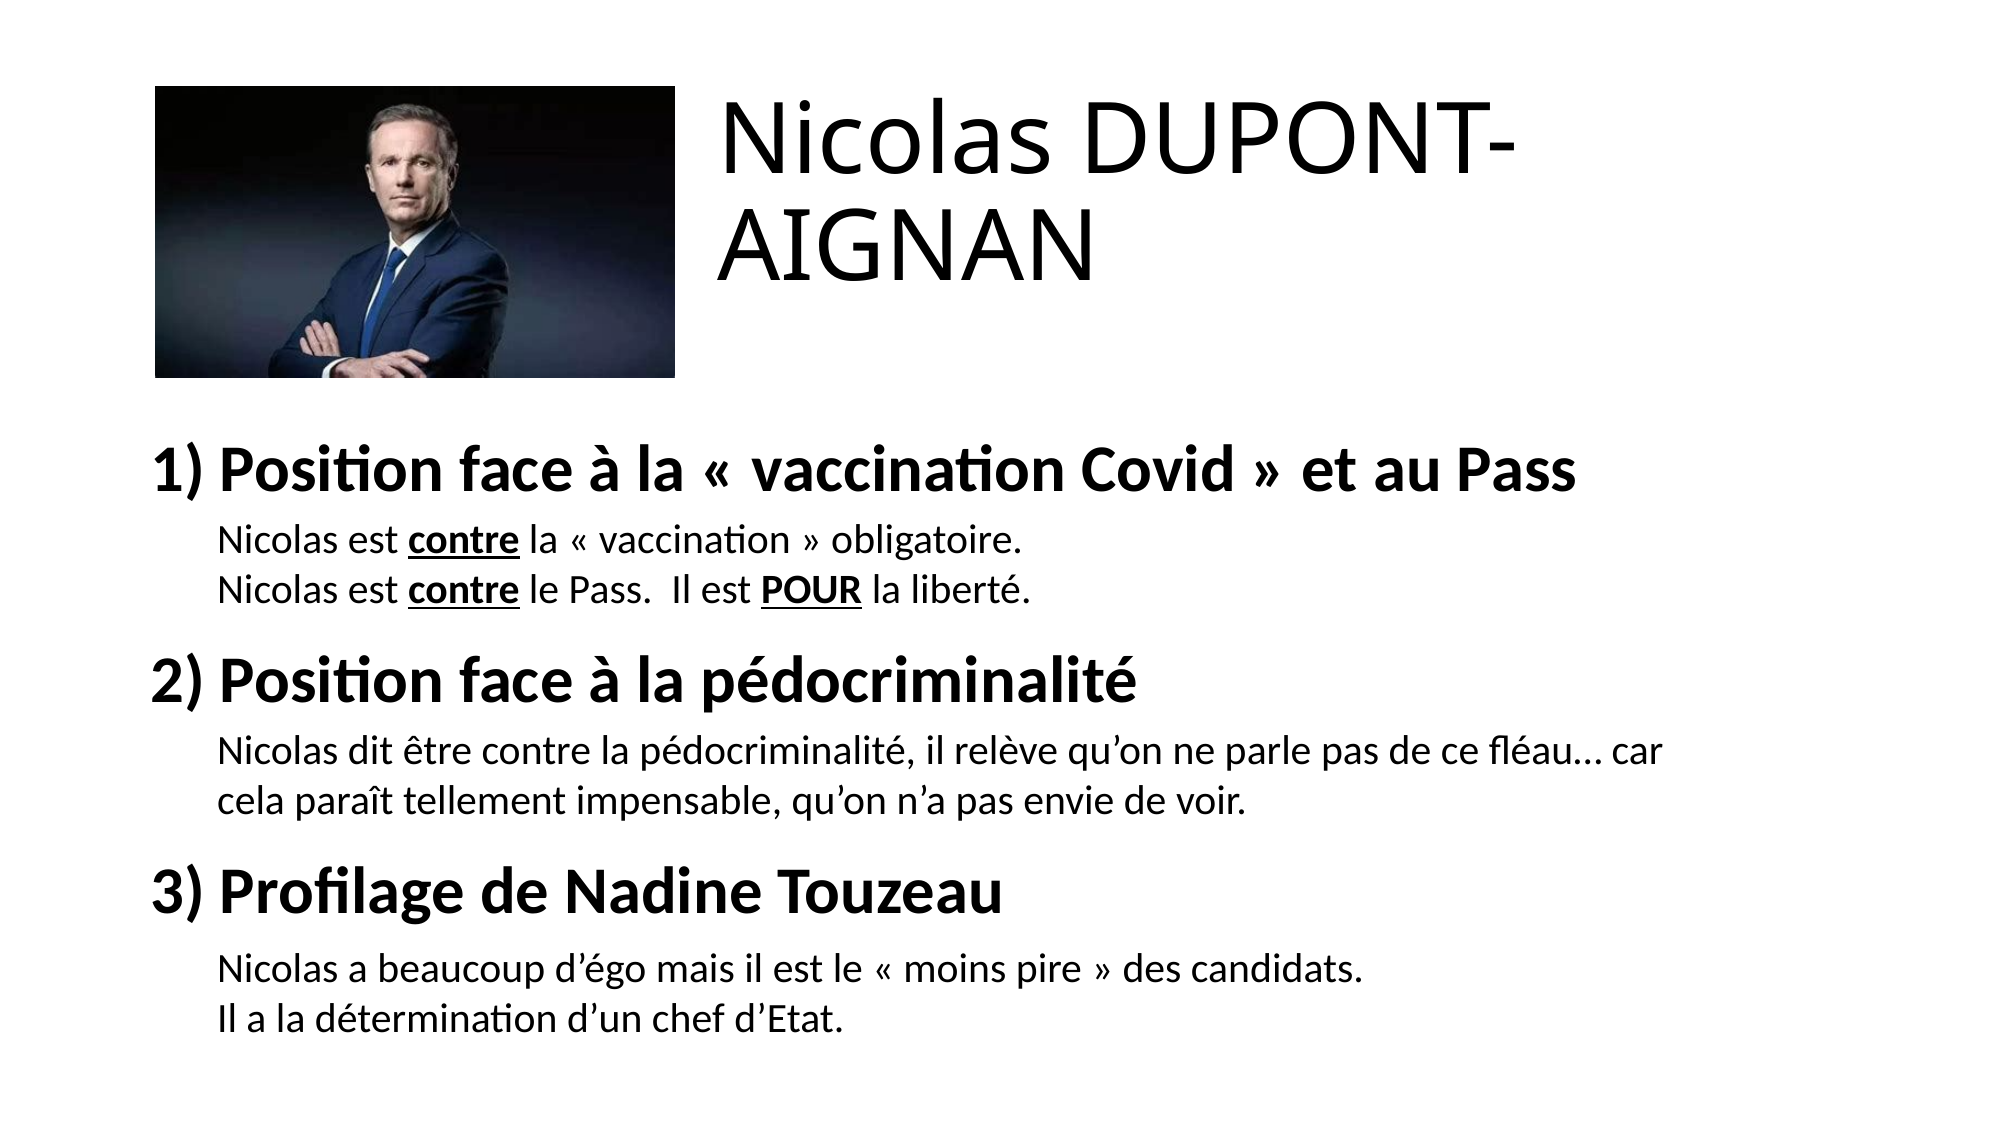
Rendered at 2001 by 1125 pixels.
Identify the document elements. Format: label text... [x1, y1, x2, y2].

title Nicolas DUPONT-AIGNAN [702, 80, 1744, 310]
text_box 2) Position face à la pédocriminalité [135, 627, 1665, 724]
text_box 3) Profilage de Nadine Touzeau [135, 838, 1300, 935]
text_box 1) Position face à la « vaccination Covid » et au Pass [135, 416, 1609, 513]
text_box Nicolas a beaucoup d’égo mais il est le « moins pire » des candidats. Il a la détermination d’un chef d’Etat. [202, 933, 2000, 1050]
picture [155, 86, 675, 378]
text_box Nicolas dit être contre la pédocriminalité, il relève qu’on ne parle pas de ce fléau… car cela paraît tellement impensable, qu’on n’a pas envie de voir. [202, 715, 1732, 832]
text_box Nicolas est contre la « vaccination » obligatoire. Nicolas est contre le Pass. Il est POUR la liberté. [202, 504, 1203, 621]
